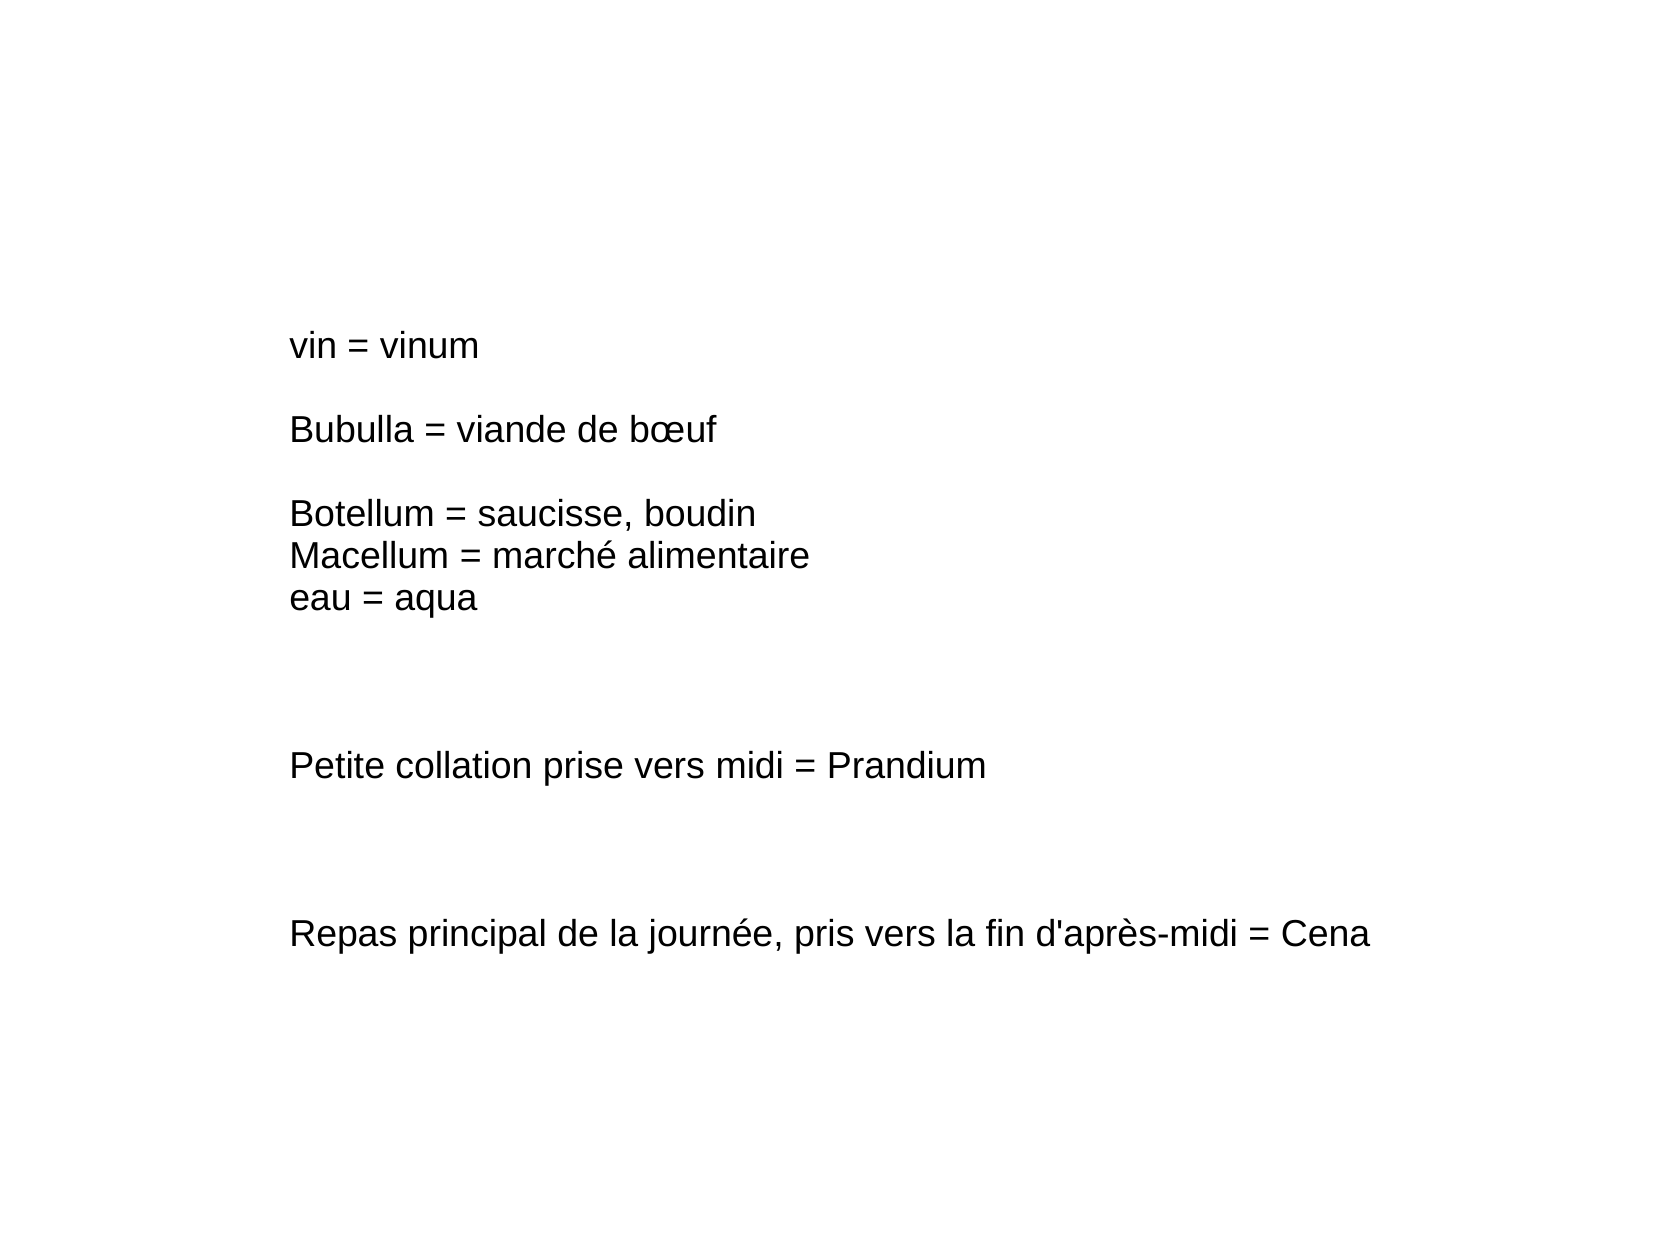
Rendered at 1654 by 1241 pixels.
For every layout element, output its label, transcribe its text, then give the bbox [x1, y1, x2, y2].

text_box vin = vinum Bubulla = viande de bœuf Botellum = saucisse, boudin Macellum = marché alimentaire eau = aqua Petite collation prise vers midi = Prandium Repas principal de la journée, pris vers la fin d'après-midi = Cena [274, 317, 1386, 963]
